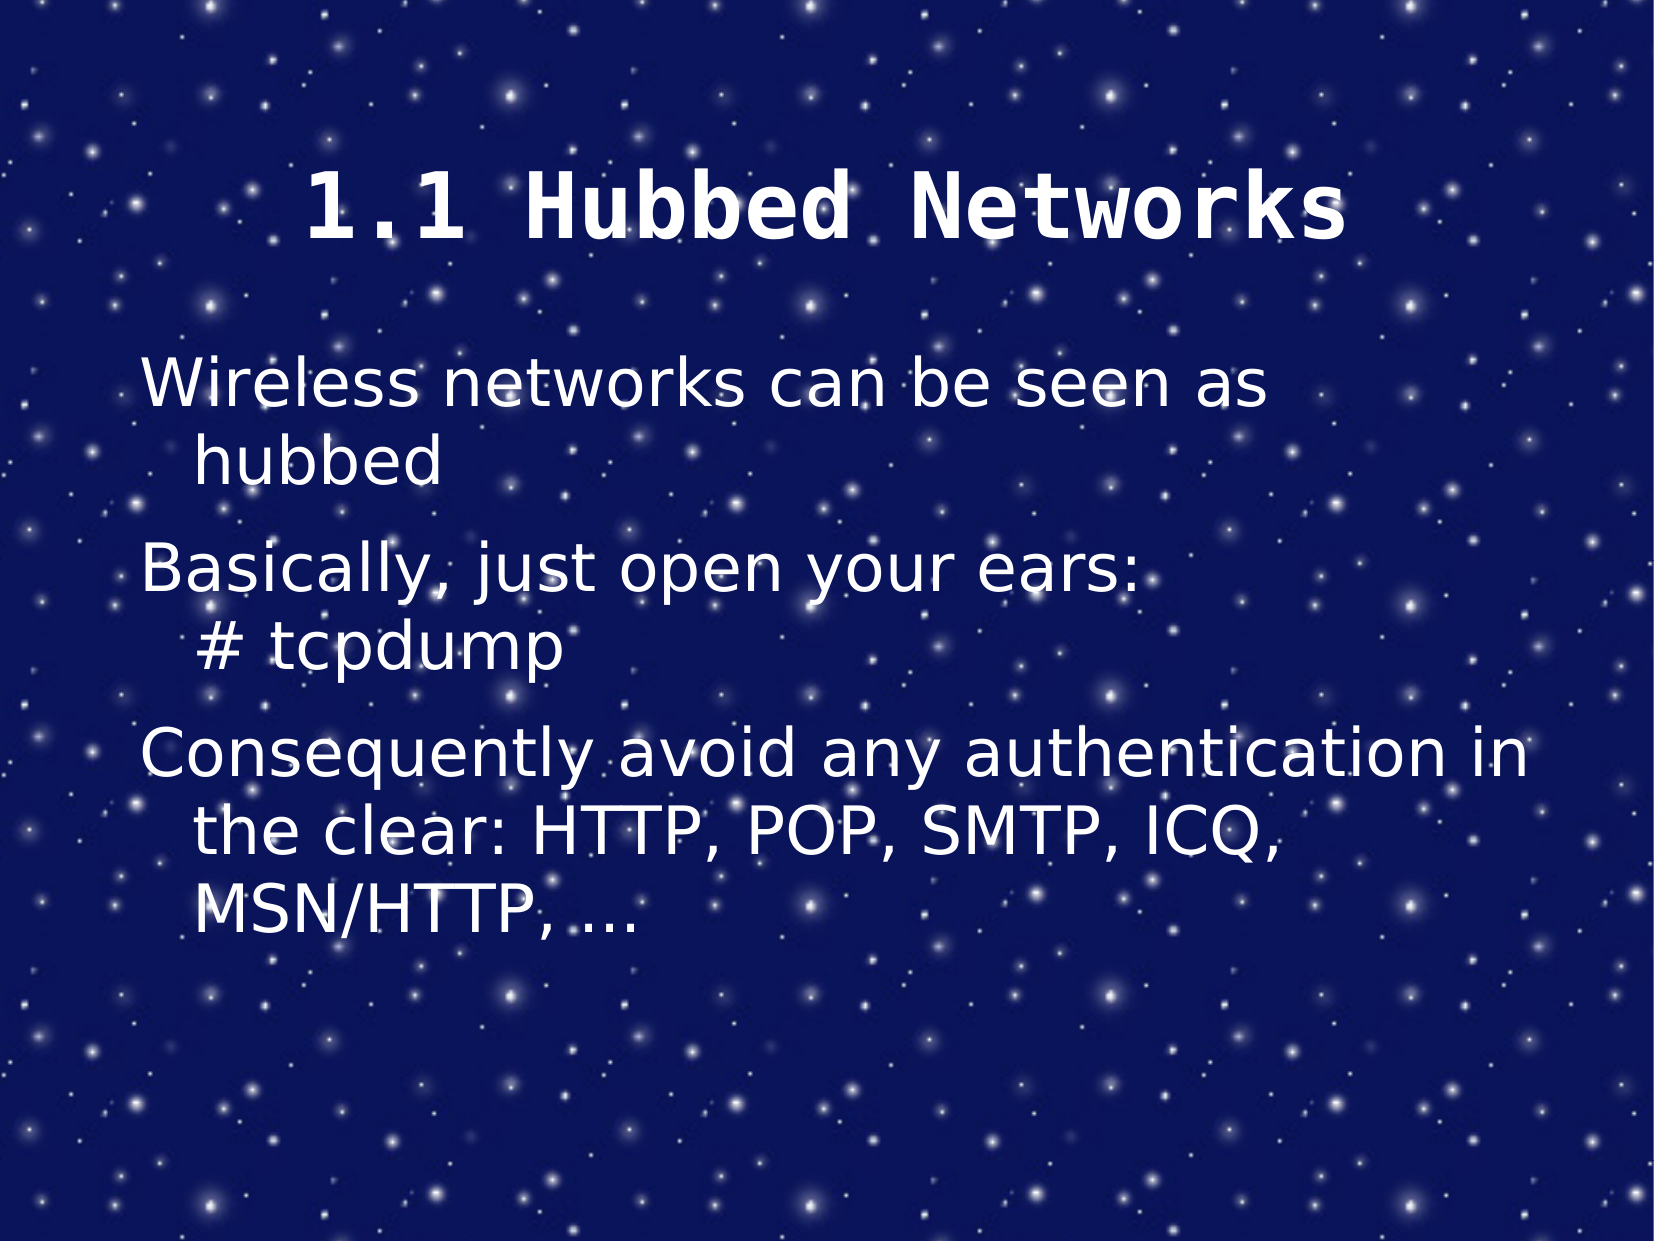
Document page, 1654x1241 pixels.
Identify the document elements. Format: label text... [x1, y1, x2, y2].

list Wireless networks can be seen as hubbed Basically, just open your ears: # tcpdump Consequently avoid any authentication in the clear: HTTP, POP, SMTP, ICQ, MSN/HTTP, ... [121, 344, 1534, 1127]
title 1.1 Hubbed Networks [121, 102, 1534, 310]
picture [0, 0, 1654, 1241]
